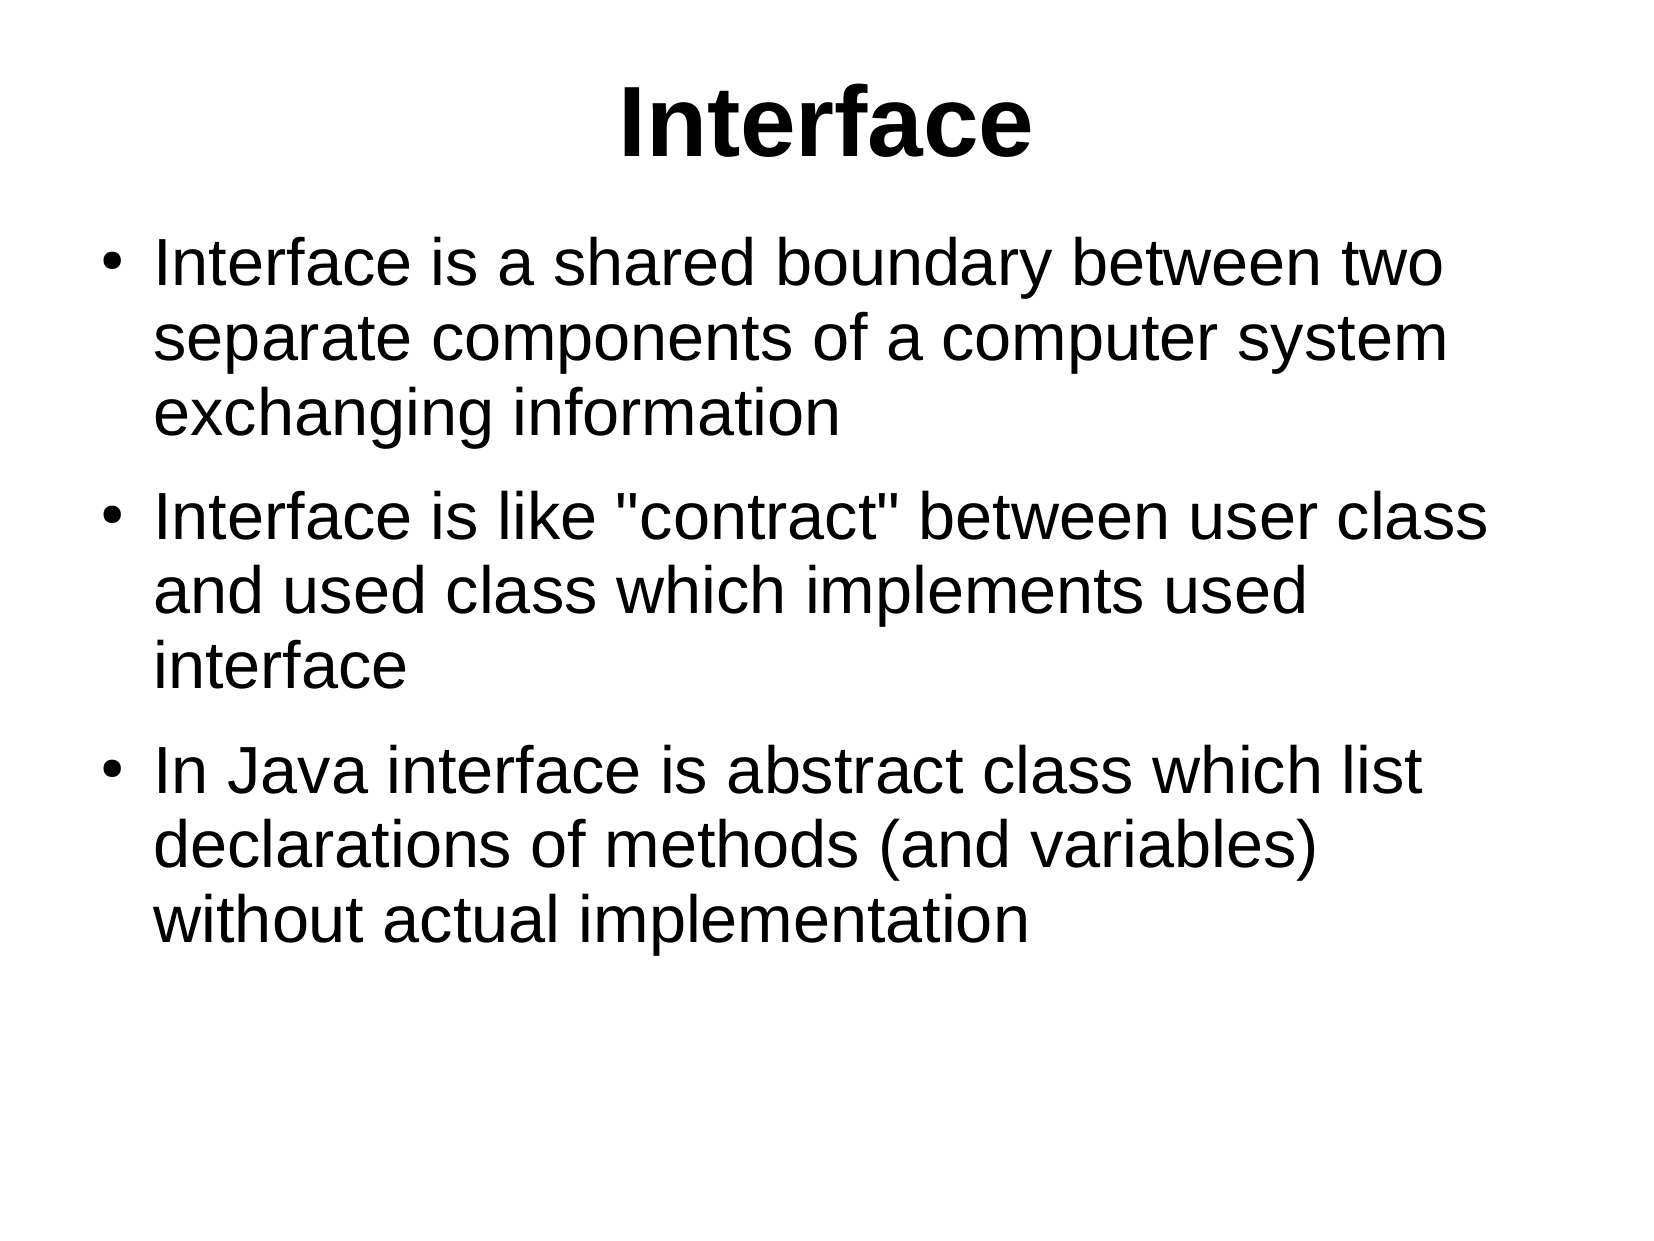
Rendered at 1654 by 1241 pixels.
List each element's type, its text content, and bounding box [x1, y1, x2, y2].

list Interface is a shared boundary between two separate components of a computer system exchanging information Interface is like "contract" between user class and used class which implements used interface In Java interface is abstract class which list declarations of methods (and variables) without actual implementation [82, 225, 1538, 1186]
title Interface [82, 49, 1571, 196]
